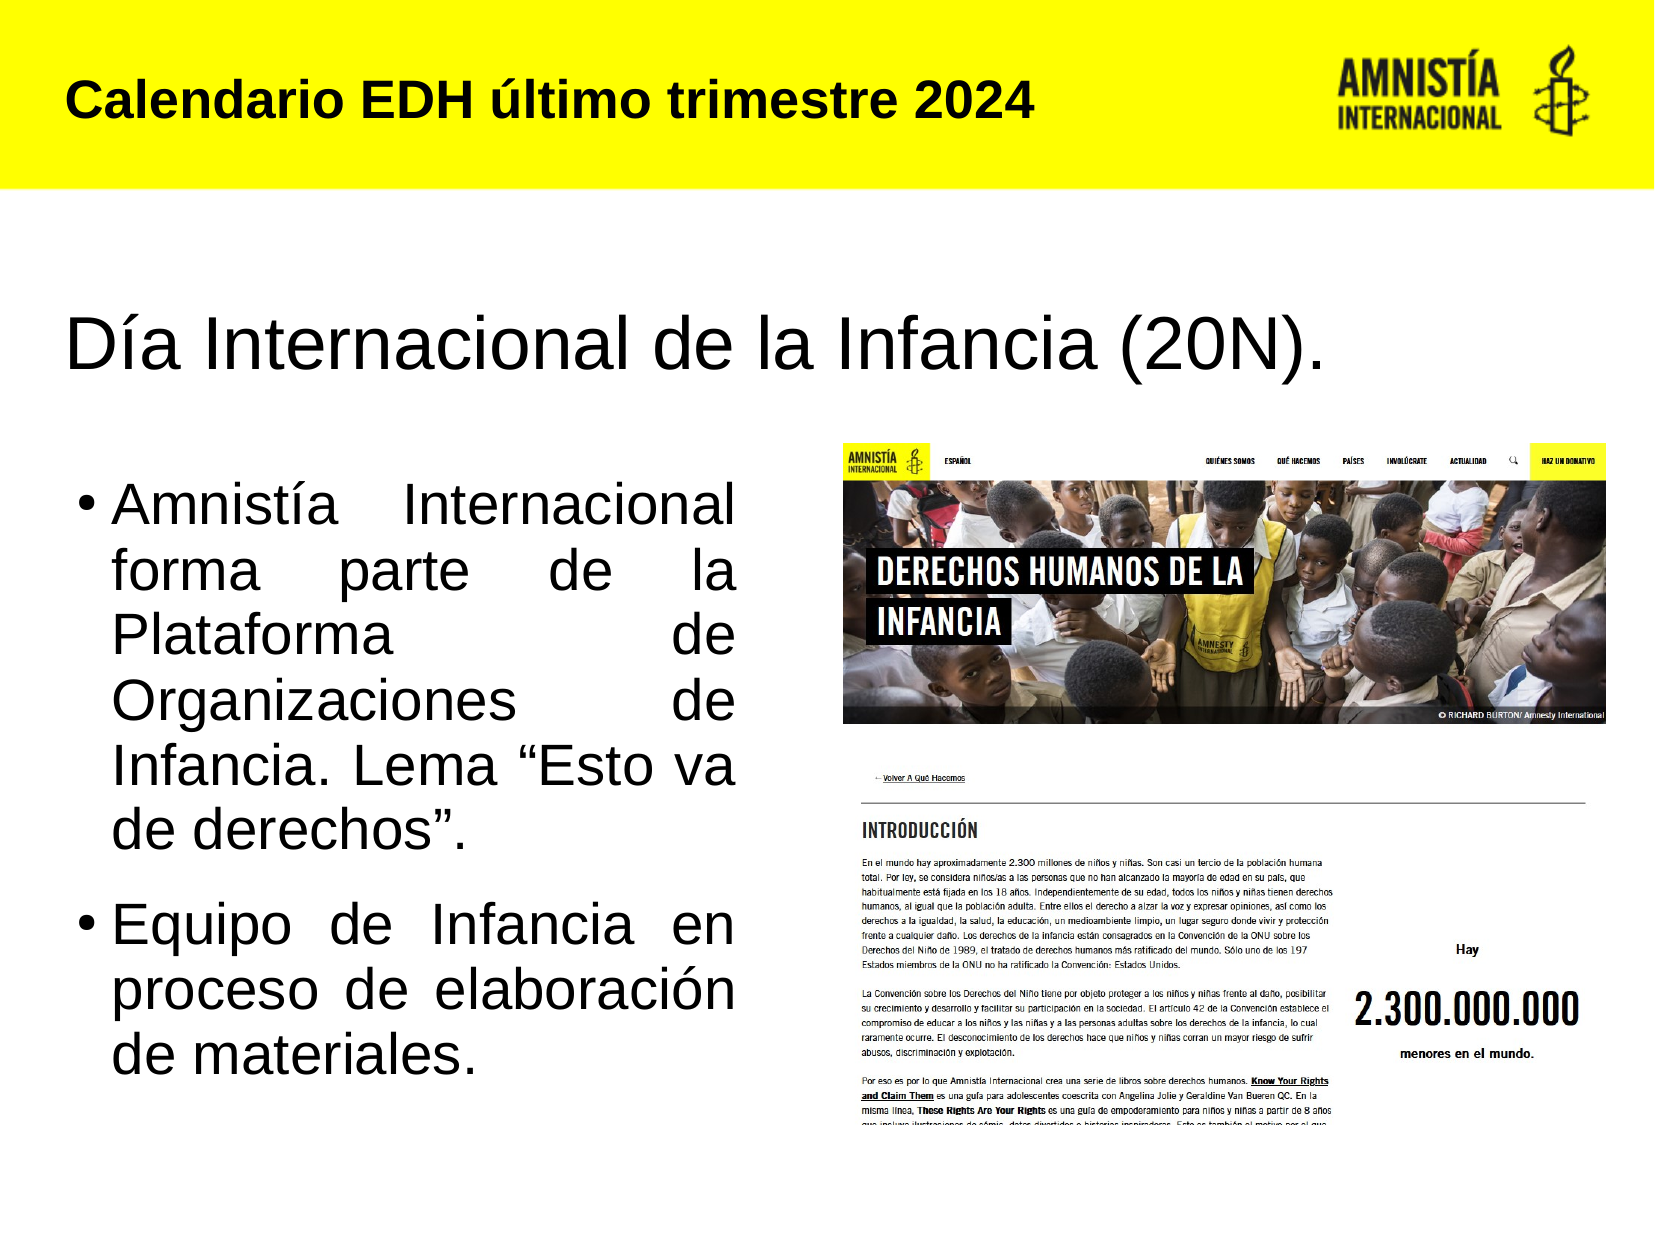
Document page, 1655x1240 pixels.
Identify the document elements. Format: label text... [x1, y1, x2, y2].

subtitle Amnistía Internacional forma parte de la Plataforma de Organizaciones de Infancia. Lema “Esto va de derechos”. Equipo de Infancia en proceso de elaboración de materiales. [76, 472, 738, 1175]
picture [0, 0, 1655, 1240]
title Calendario EDH último trimestre 2024 [64, 12, 1263, 188]
title Día Internacional de la Infancia (20N). [64, 256, 1575, 432]
